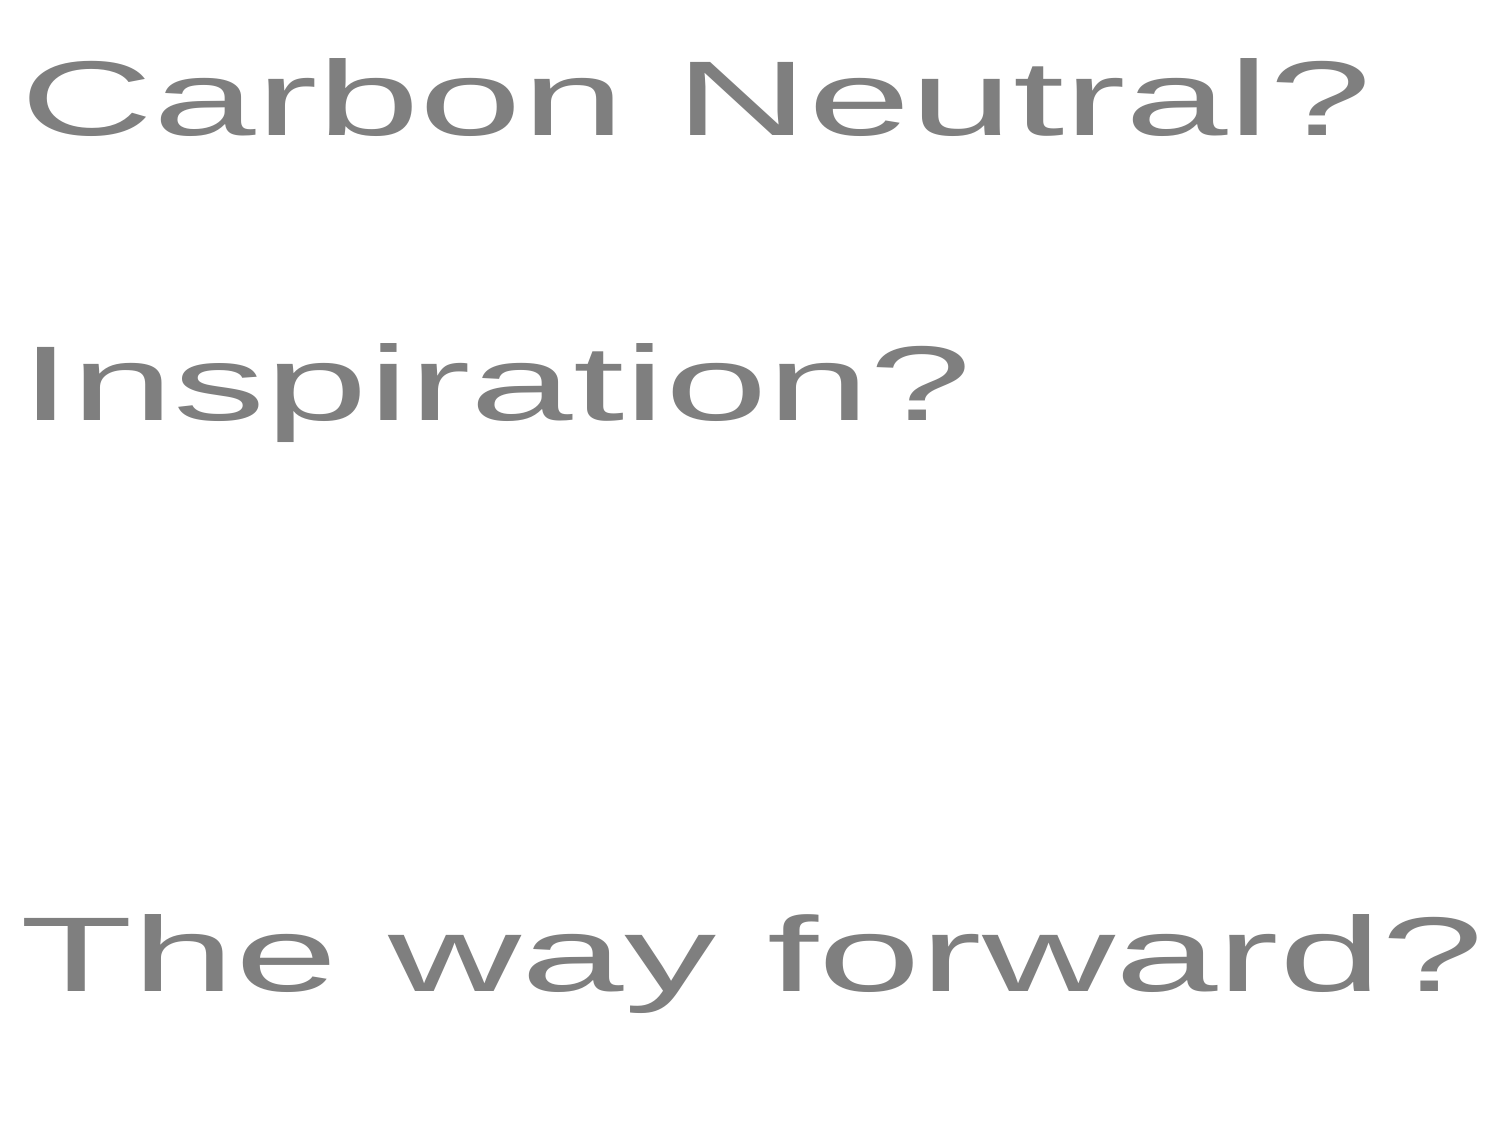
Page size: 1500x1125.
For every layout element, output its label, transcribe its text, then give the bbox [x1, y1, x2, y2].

title Carbon Neutral? Inspiration? Sheffield? The way forward? [5, 7, 1500, 1018]
